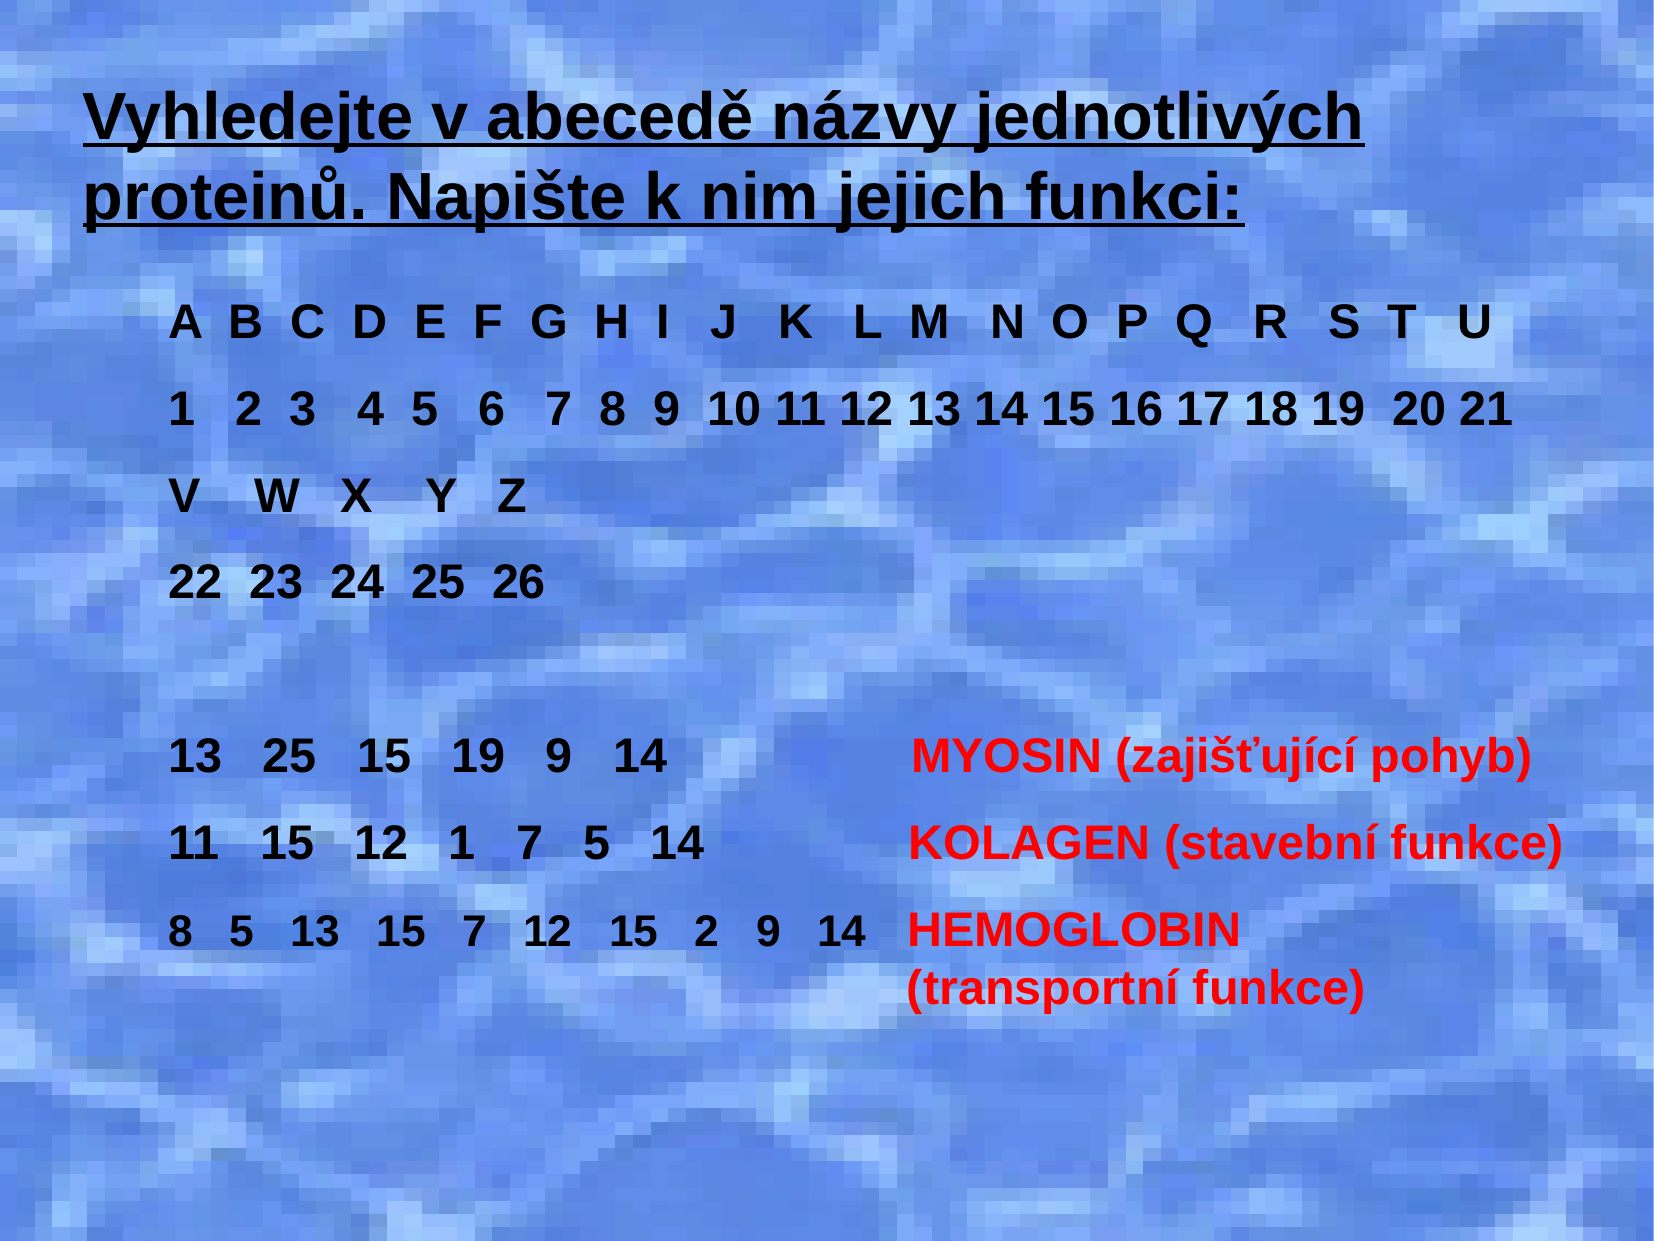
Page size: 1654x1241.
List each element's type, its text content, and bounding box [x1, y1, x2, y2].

title Vyhledejte v abecedě názvy jednotlivých proteinů. Napište k nim jejich funkci: [82, 49, 1571, 257]
list A B C D E F G H I J K L M N O P Q R S T U 1 2 3 4 5 6 7 8 9 10 11 12 13 14 15 16 17 18 19 20 21 V W X Y Z 22 23 24 25 26 13 25 15 19 9 14 MYOSIN (zajišťující pohyb) 11 15 12 1 7 5 14 KOLAGEN (stavební funkce) 8 5 13 15 7 12 15 2 9 14 HEMOGLOBIN (transportní funkce) [82, 290, 1595, 1109]
